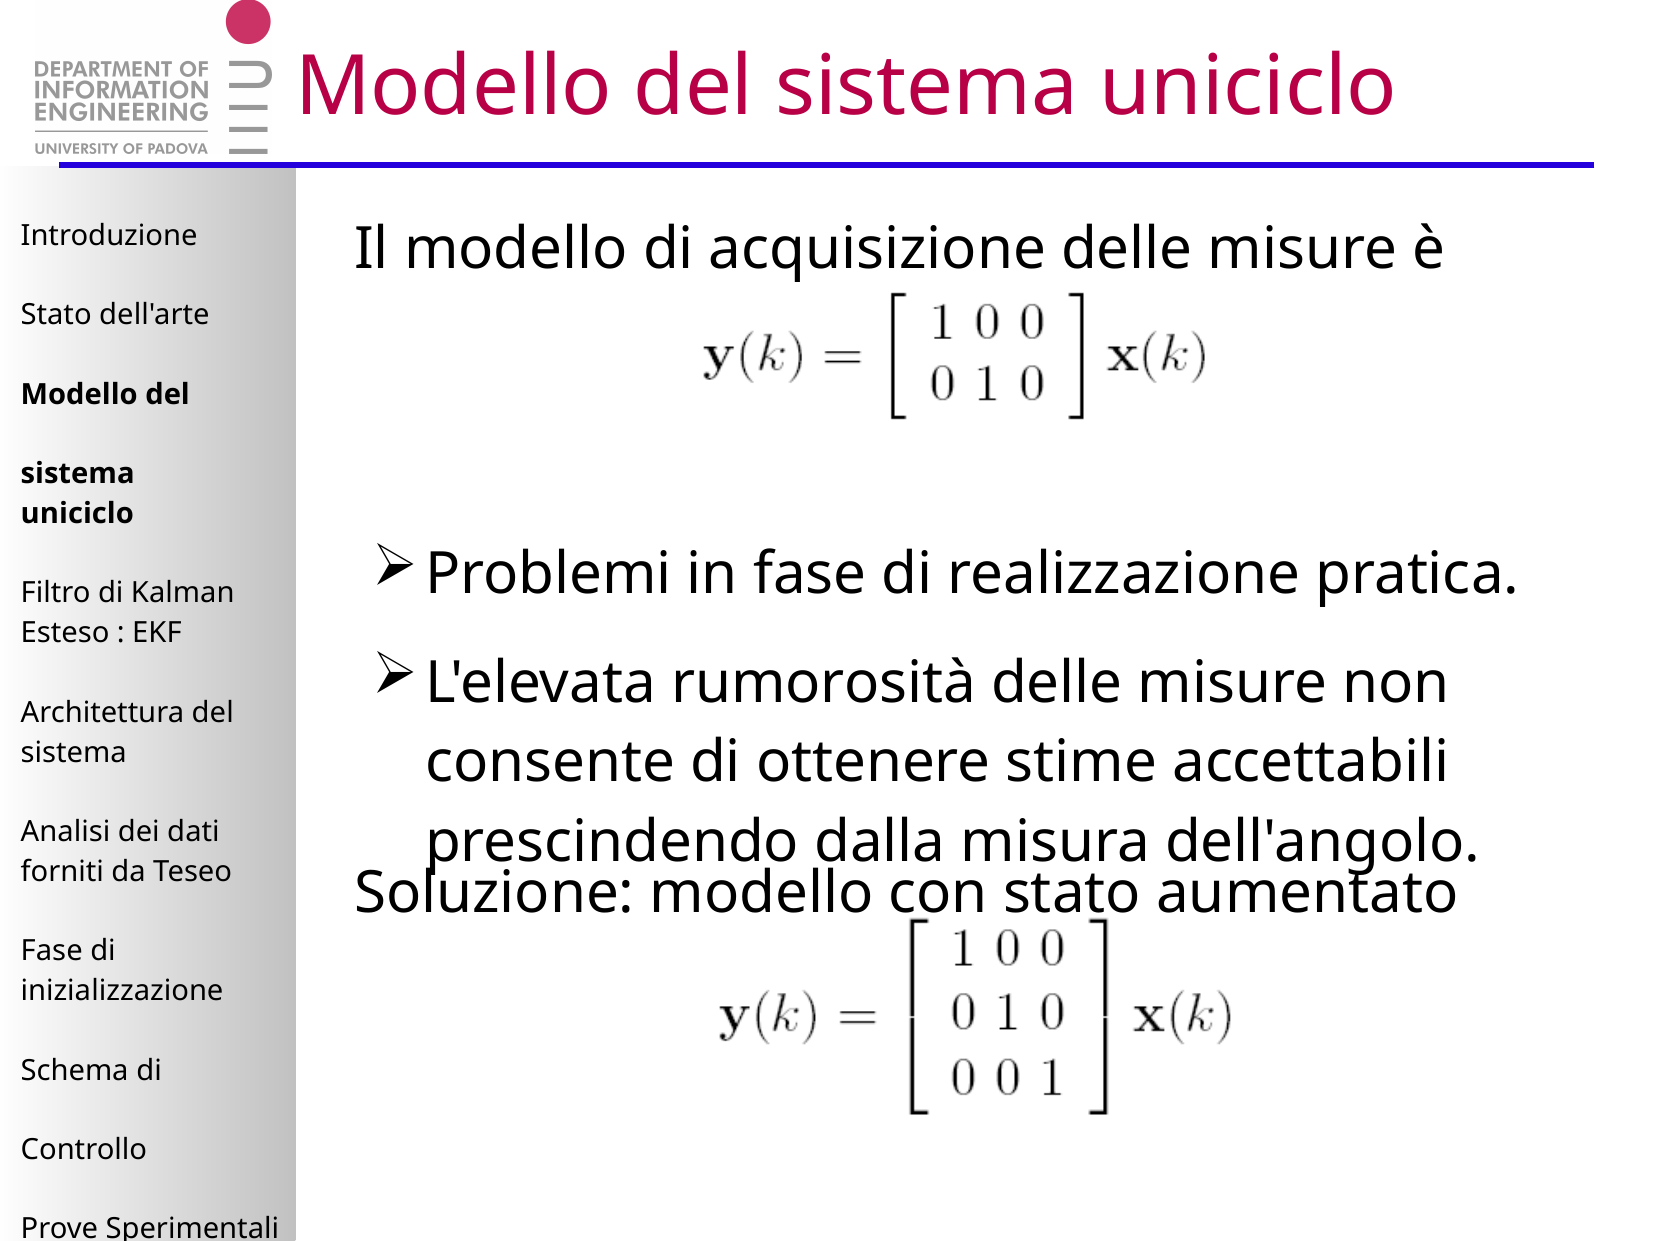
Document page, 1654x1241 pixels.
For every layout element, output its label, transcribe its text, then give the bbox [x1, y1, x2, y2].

picture [35, 0, 272, 154]
list Problemi in fase di realizzazione pratica. L'elevata rumorosità delle misure non consente di ottenere stime accettabili prescindendo dalla misura dell'angolo. [354, 531, 1542, 799]
title Modello del sistema uniciclo [295, 16, 1625, 148]
picture [686, 267, 1233, 446]
text_box Soluzione: modello con stato aumentato [354, 850, 1625, 910]
text_box Il modello di acquisizione delle misure è [354, 206, 1595, 267]
picture [712, 910, 1237, 1123]
text_box Introduzione Stato dell'arte Modello del sistema uniciclo Filtro di Kalman Esteso : EKF Architettura del sistema Analisi dei dati forniti da Teseo Fase di inizializzazione Schema di Controllo Prove Sperimentali Conclusioni Sviluppi futuri [5, 206, 302, 1211]
